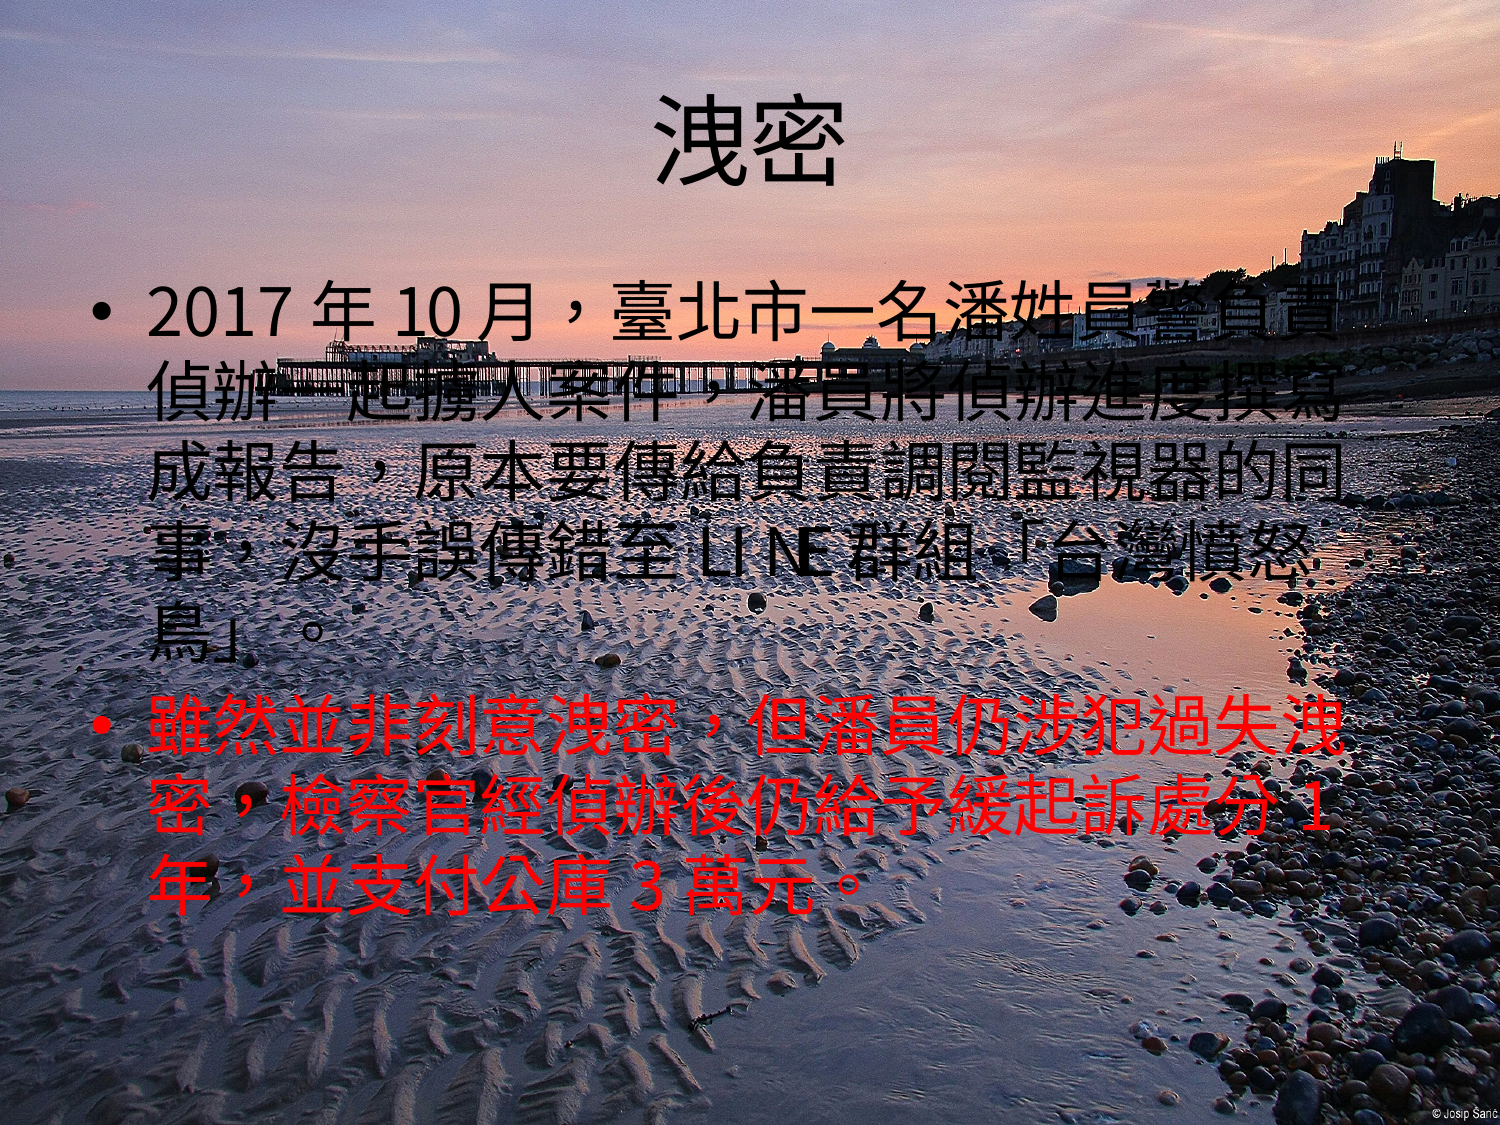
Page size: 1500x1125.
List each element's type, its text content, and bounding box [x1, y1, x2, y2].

title 洩密 [75, 45, 1425, 233]
list 2017年10月，臺北市一名潘姓員警負責偵辦一起擄人案件，潘員將偵辦進度撰寫成報告，原本要傳給負責調閱監視器的同事，沒手誤傳錯至LINE群組「台灣憤怒鳥」。 雖然並非刻意洩密，但潘員仍涉犯過失洩密，檢察官經偵辦後仍給予緩起訴處分1年，並支付公庫3萬元。 [75, 262, 1425, 1005]
picture [0, 0, 1500, 1125]
